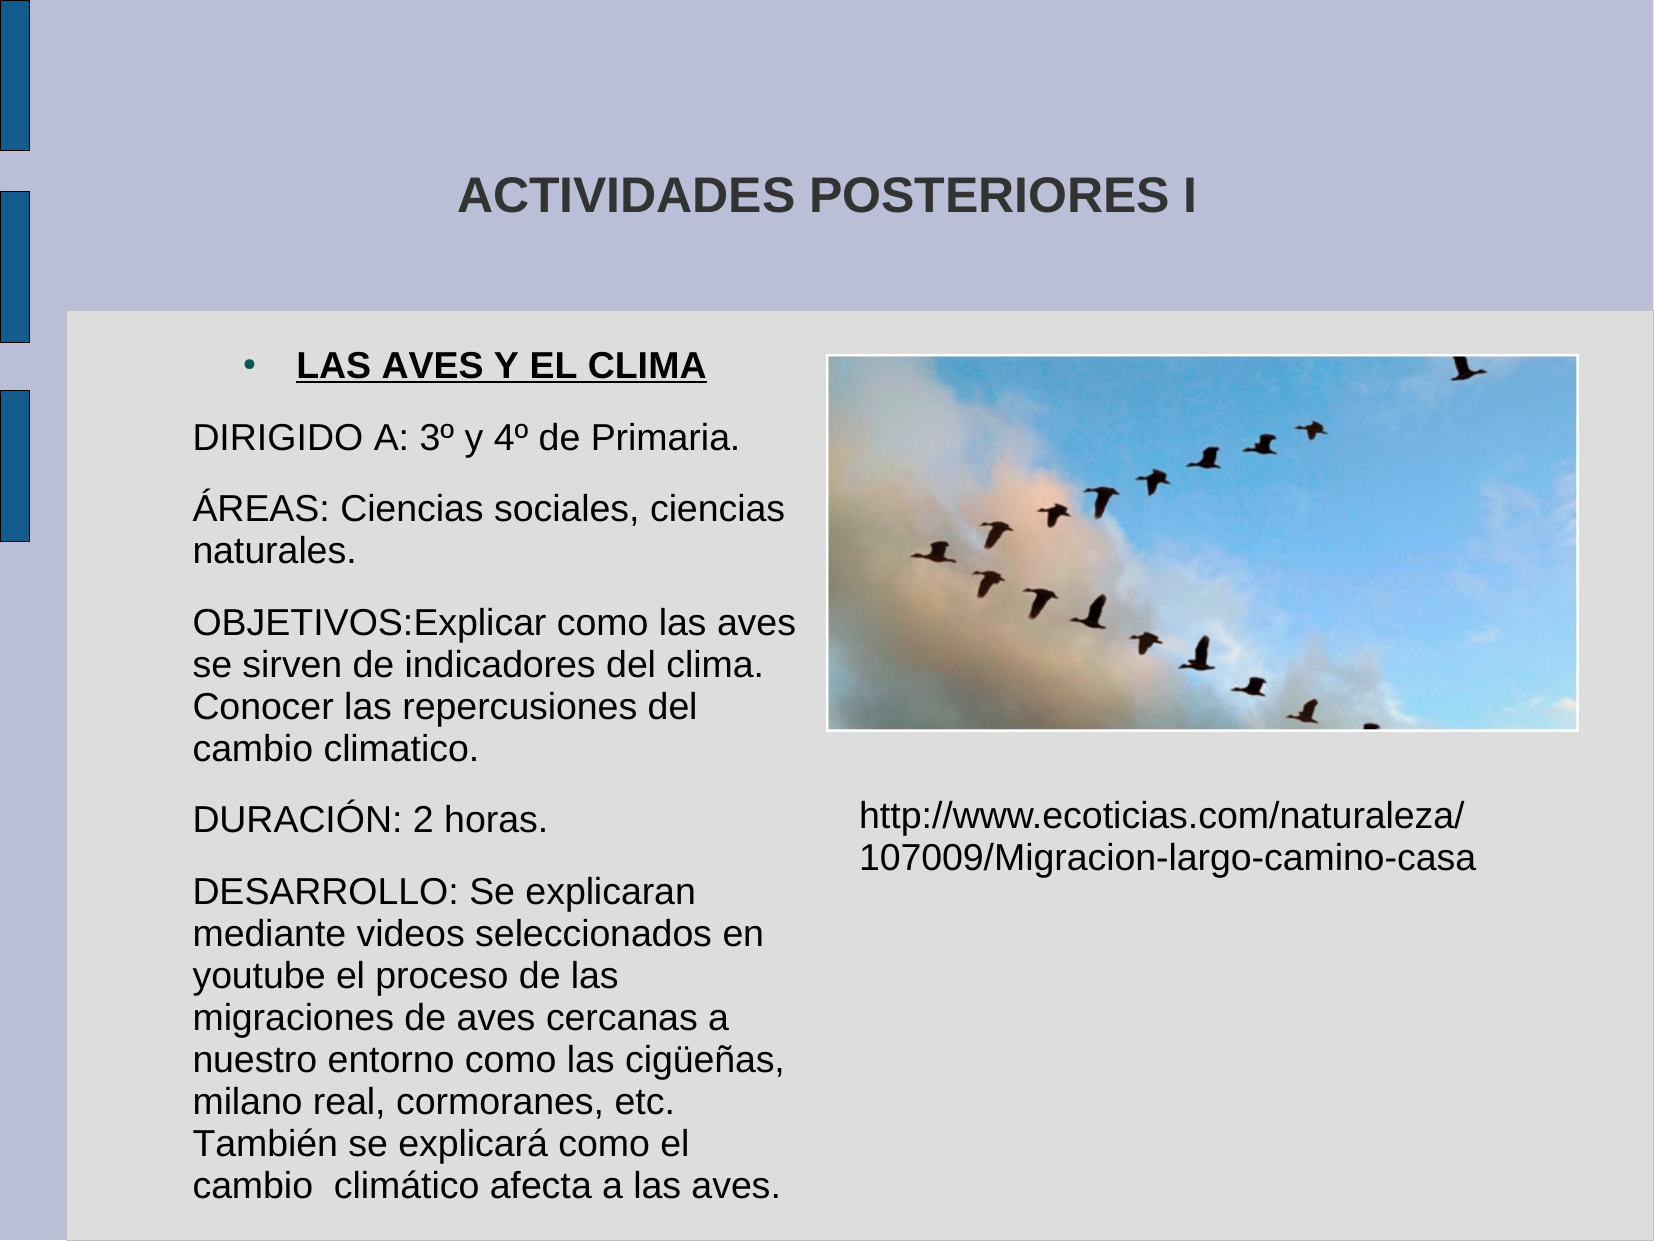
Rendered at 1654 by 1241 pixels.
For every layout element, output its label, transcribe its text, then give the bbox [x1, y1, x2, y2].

text_box http://www.ecoticias.com/naturaleza/107009/Migracion-largo-camino-casa [844, 787, 1535, 886]
list LAS AVES Y EL CLIMA DIRIGIDO A: 3º y 4º de Primaria. ÁREAS: Ciencias sociales, ciencias naturales. OBJETIVOS:Explicar como las aves se sirven de indicadores del clima. Conocer las repercusiones del cambio climatico. DURACIÓN: 2 horas. DESARROLLO: Se explicaran mediante videos seleccionados en youtube el proceso de las migraciones de aves cercanas a nuestro entorno como las cigüeñas, milano real, cormoranes, etc. También se explicará como el cambio climático afecta a las aves. [121, 344, 811, 1209]
picture [826, 354, 1579, 732]
title ACTIVIDADES POSTERIORES I [121, 91, 1534, 299]
